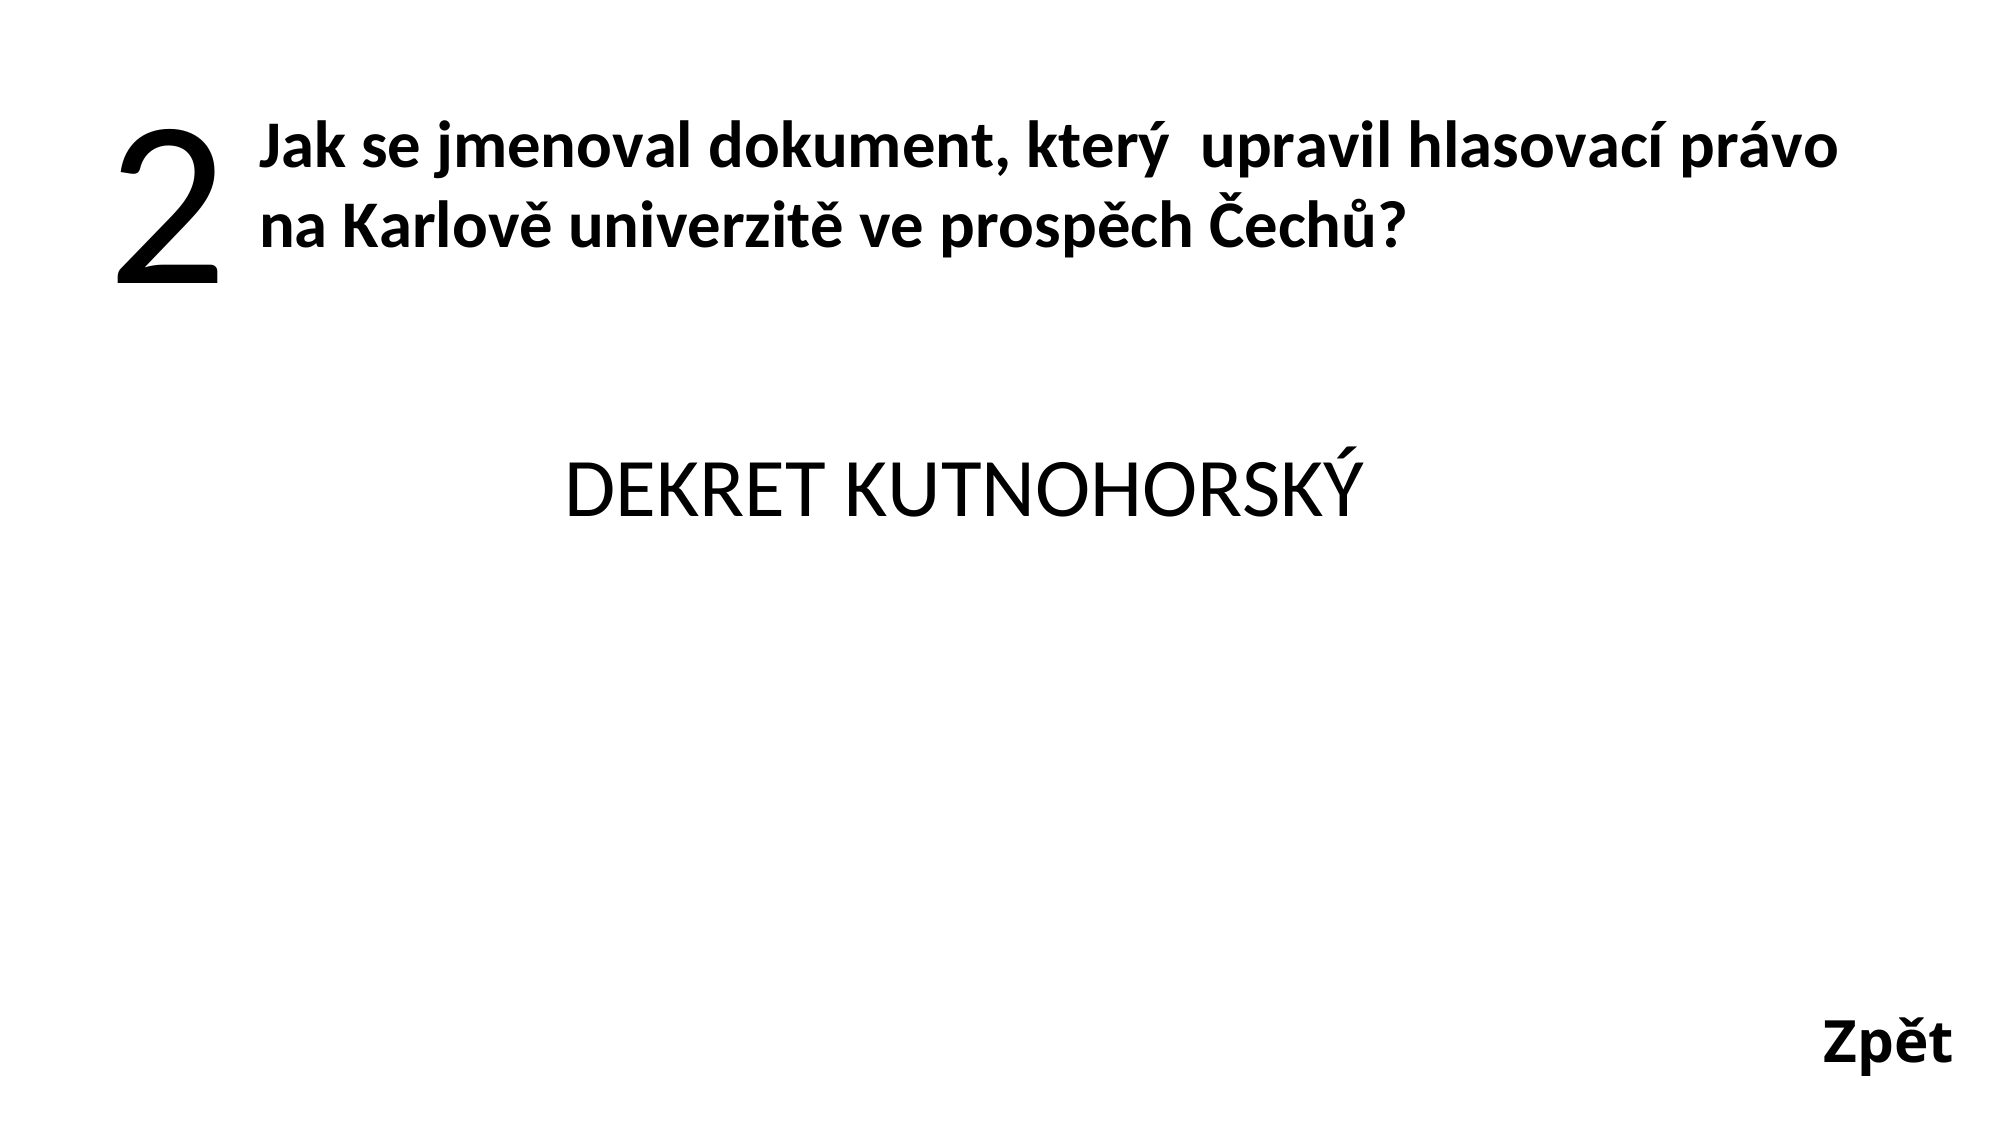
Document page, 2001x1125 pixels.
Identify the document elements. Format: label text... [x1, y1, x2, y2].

text_box 2 [92, 38, 243, 340]
text_box DEKRET KUTNOHORSKÝ [549, 425, 1381, 542]
text_box Jak se jmenoval dokument, který upravil hlasovací právo na Karlově univerzitě ve prospěch Čechů? [244, 93, 1907, 269]
text_box Zpět [1809, 996, 1970, 1083]
